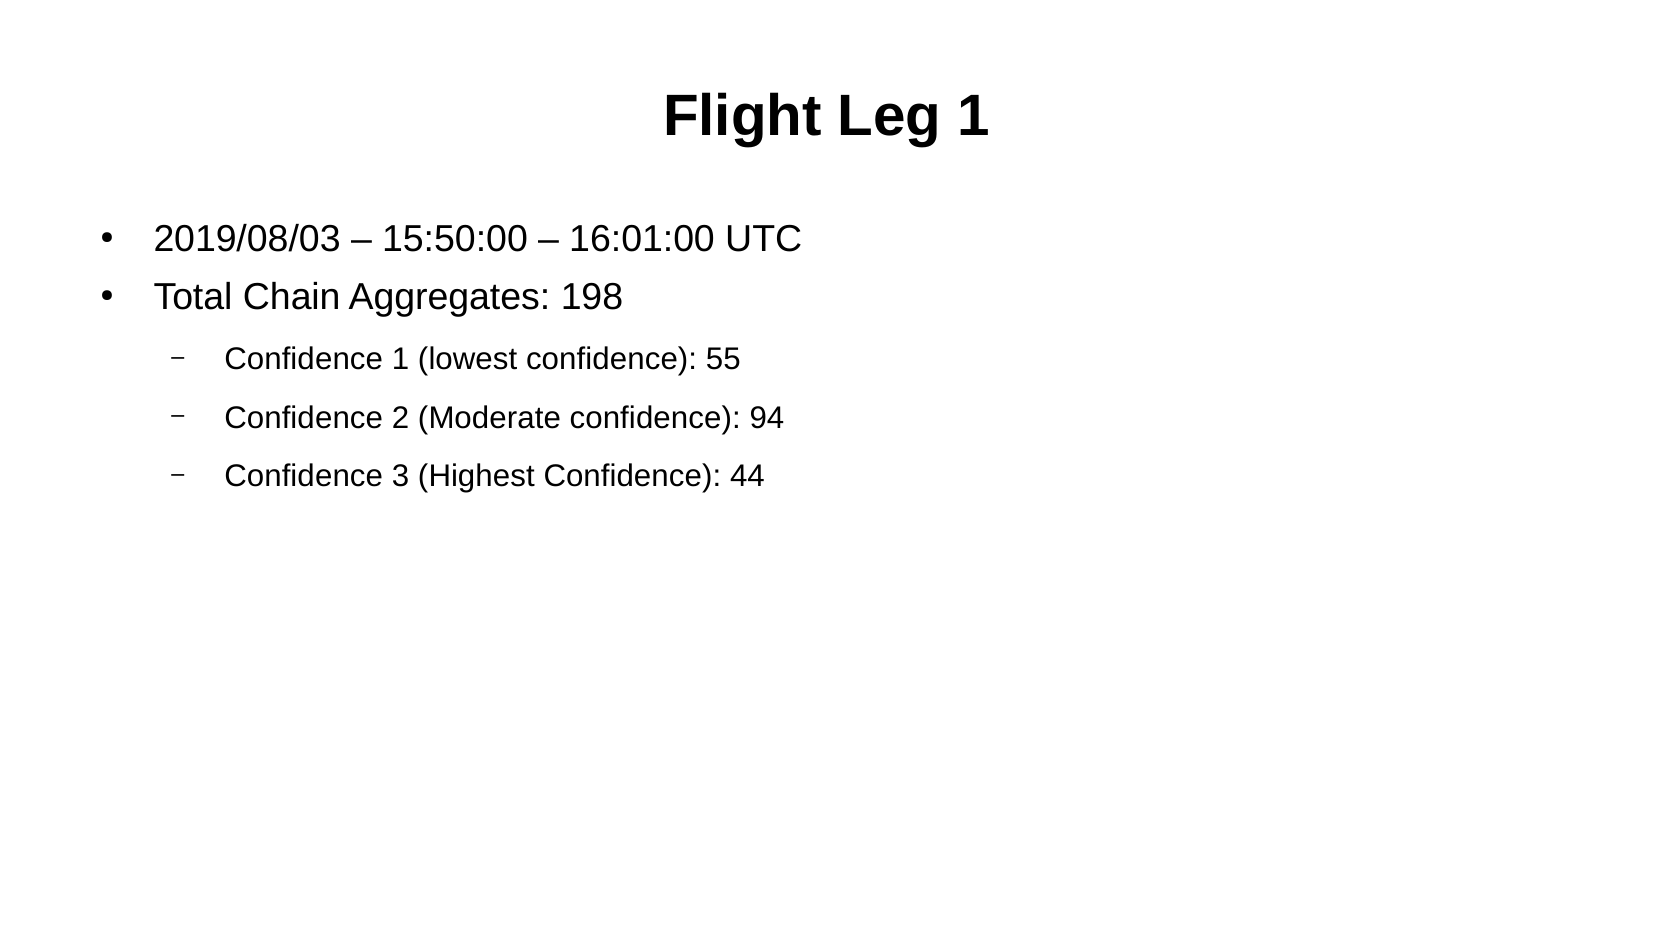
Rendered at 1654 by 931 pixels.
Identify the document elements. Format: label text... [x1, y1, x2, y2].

title Flight Leg 1 [82, 37, 1571, 193]
list 2019/08/03 – 15:50:00 – 16:01:00 UTC Total Chain Aggregates: 198 Confidence 1 (lowest confidence): 55 Confidence 2 (Moderate confidence): 94 Confidence 3 (Highest Confidence): 44 [82, 217, 1571, 758]
